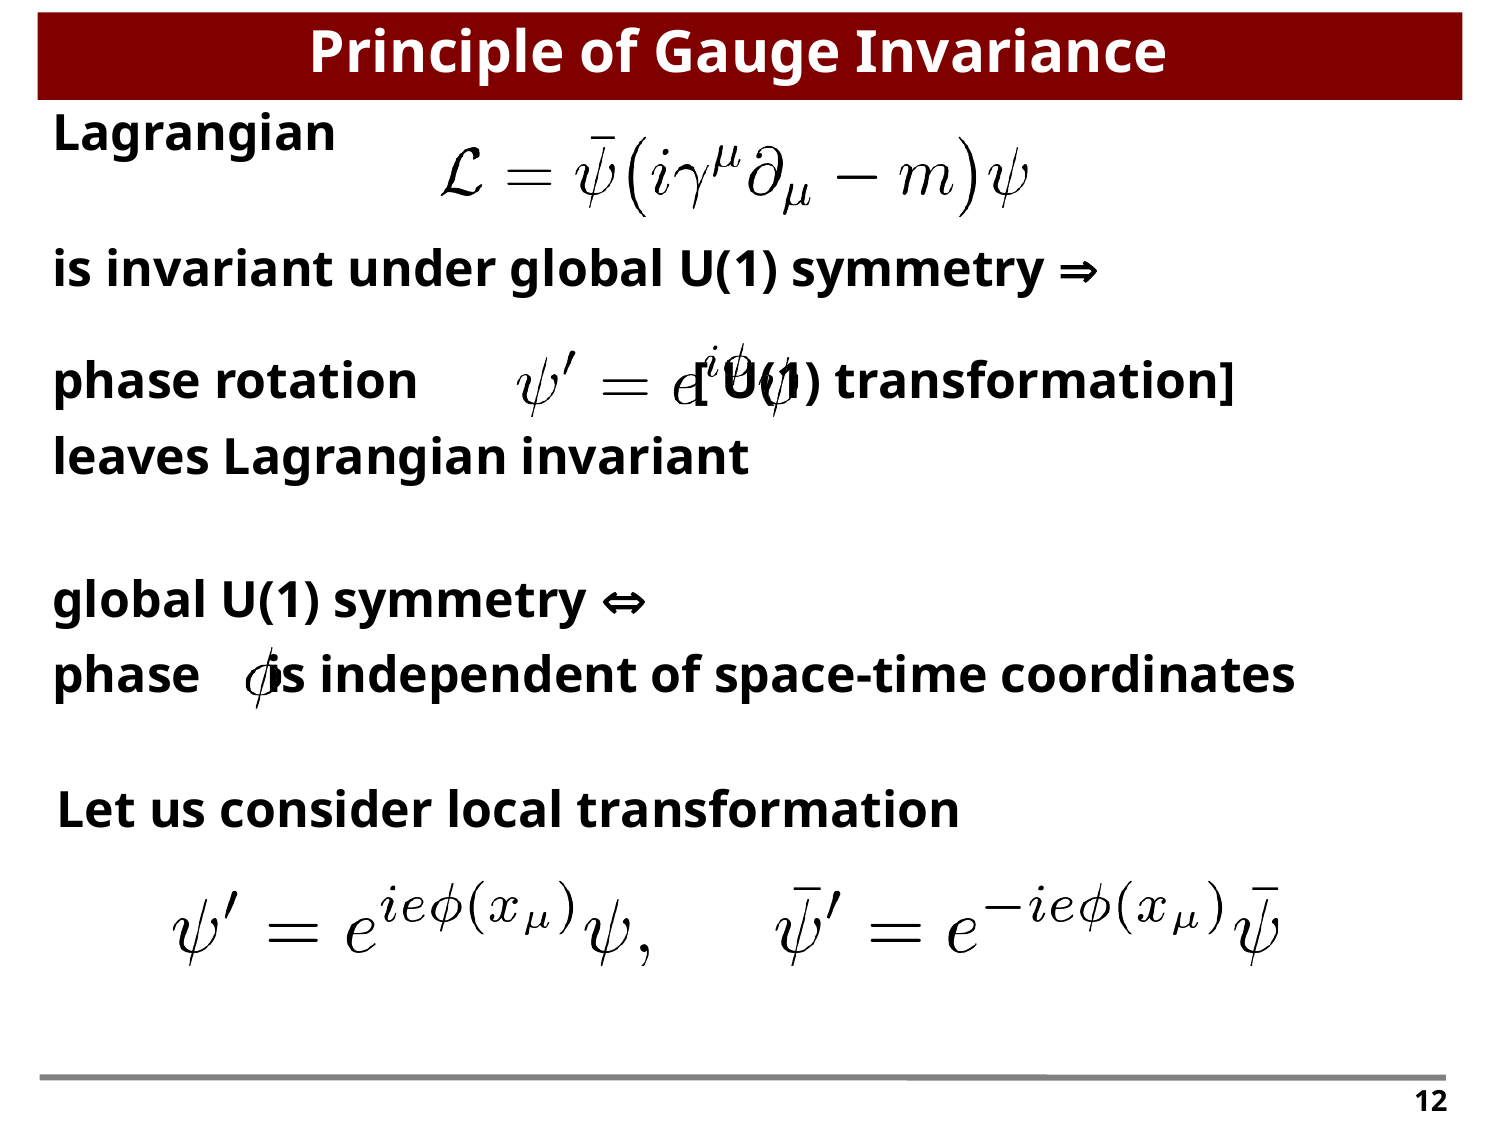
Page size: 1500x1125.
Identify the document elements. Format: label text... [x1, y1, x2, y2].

picture [172, 880, 1279, 966]
text_box Let us consider local transformation [41, 769, 1317, 845]
list global U(1) symmetry Û phase is independent of space-time coordinates [37, 566, 1500, 717]
list Lagrangian [37, 99, 1444, 180]
picture [440, 136, 1028, 217]
list is invariant under global U(1) symmetry Þ [37, 235, 1444, 316]
picture [516, 343, 799, 417]
picture [245, 647, 282, 709]
list phase rotation [ U(1) transformation] leaves Lagrangian invariant [37, 348, 1486, 534]
title Principle of Gauge Invariance [132, 12, 1345, 96]
